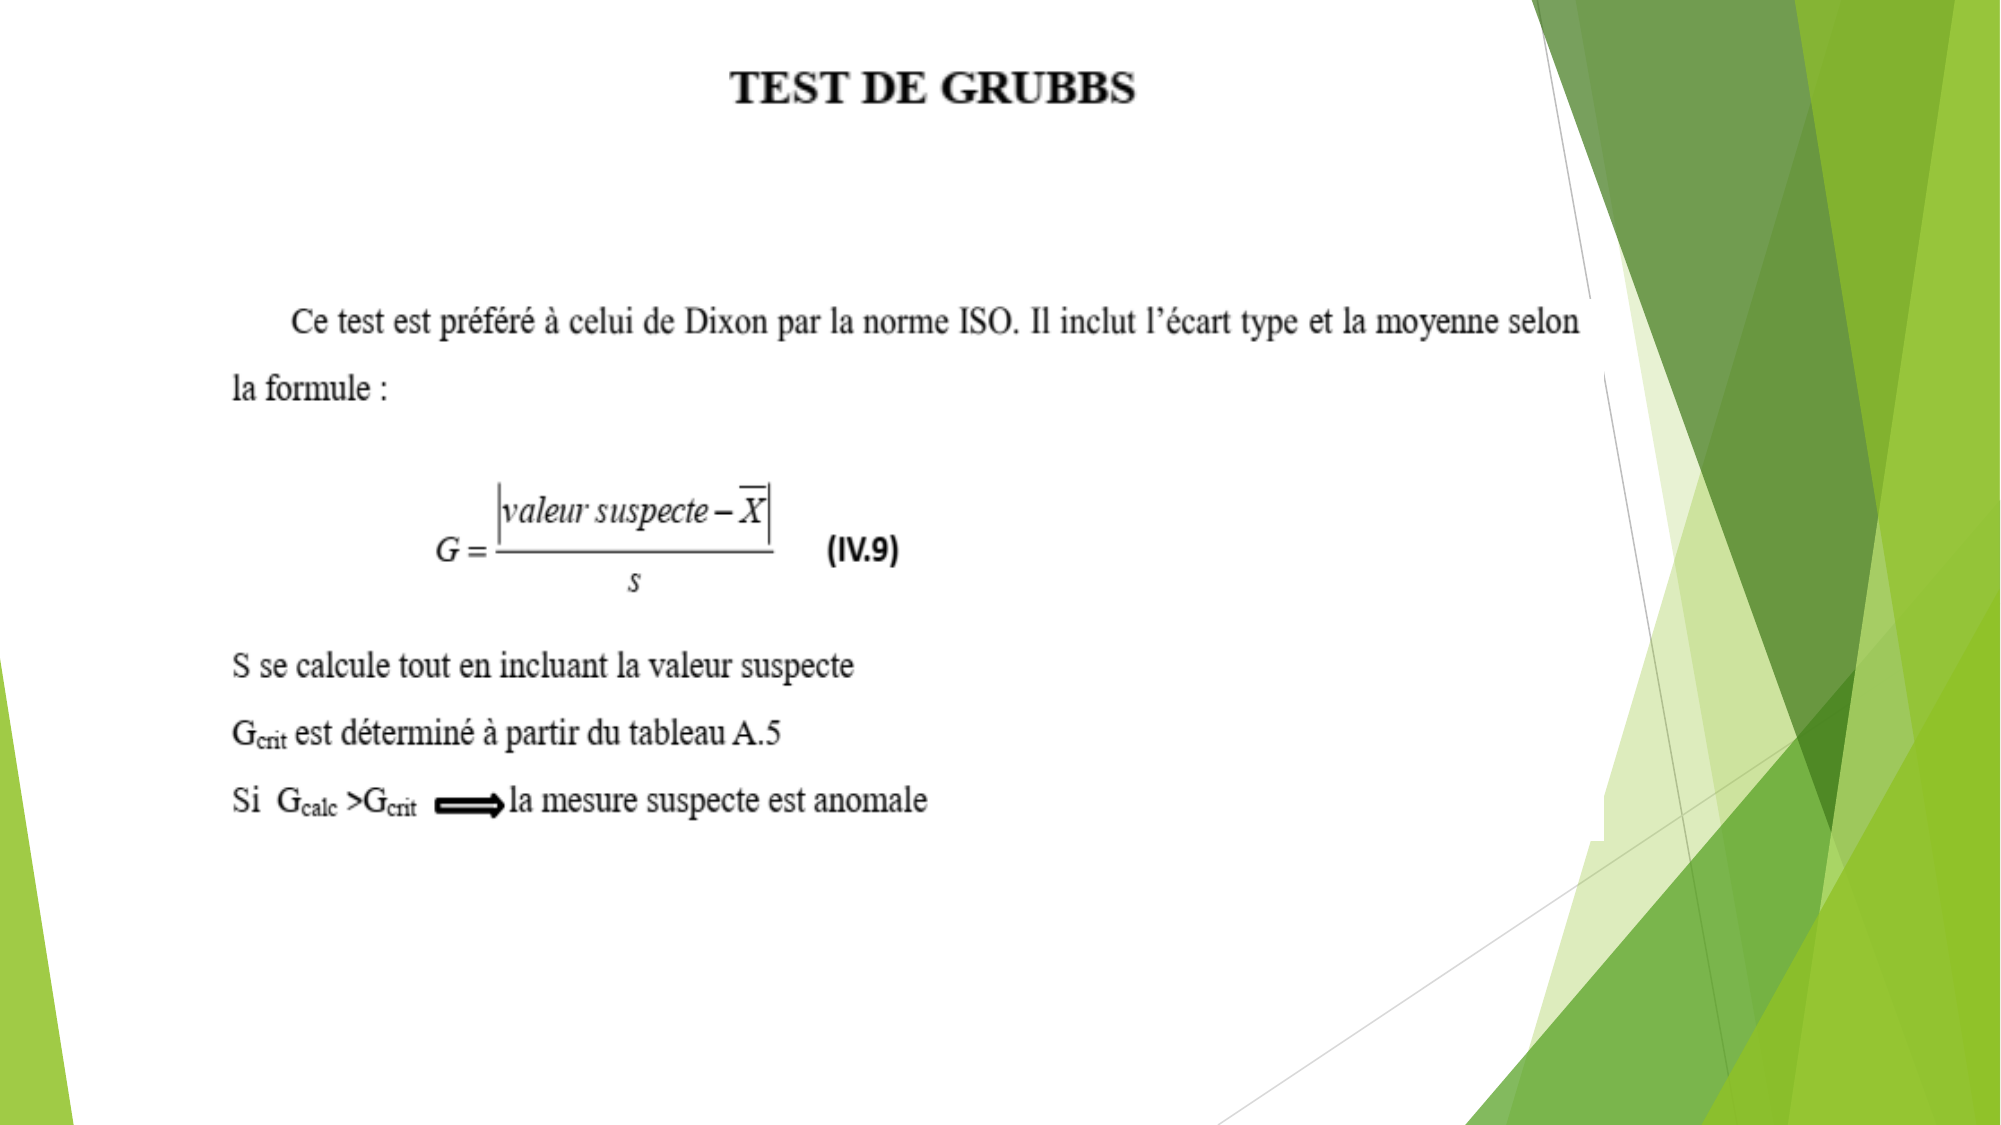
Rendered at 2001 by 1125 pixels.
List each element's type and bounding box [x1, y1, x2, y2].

picture [218, 299, 1604, 841]
picture [729, 50, 1140, 146]
